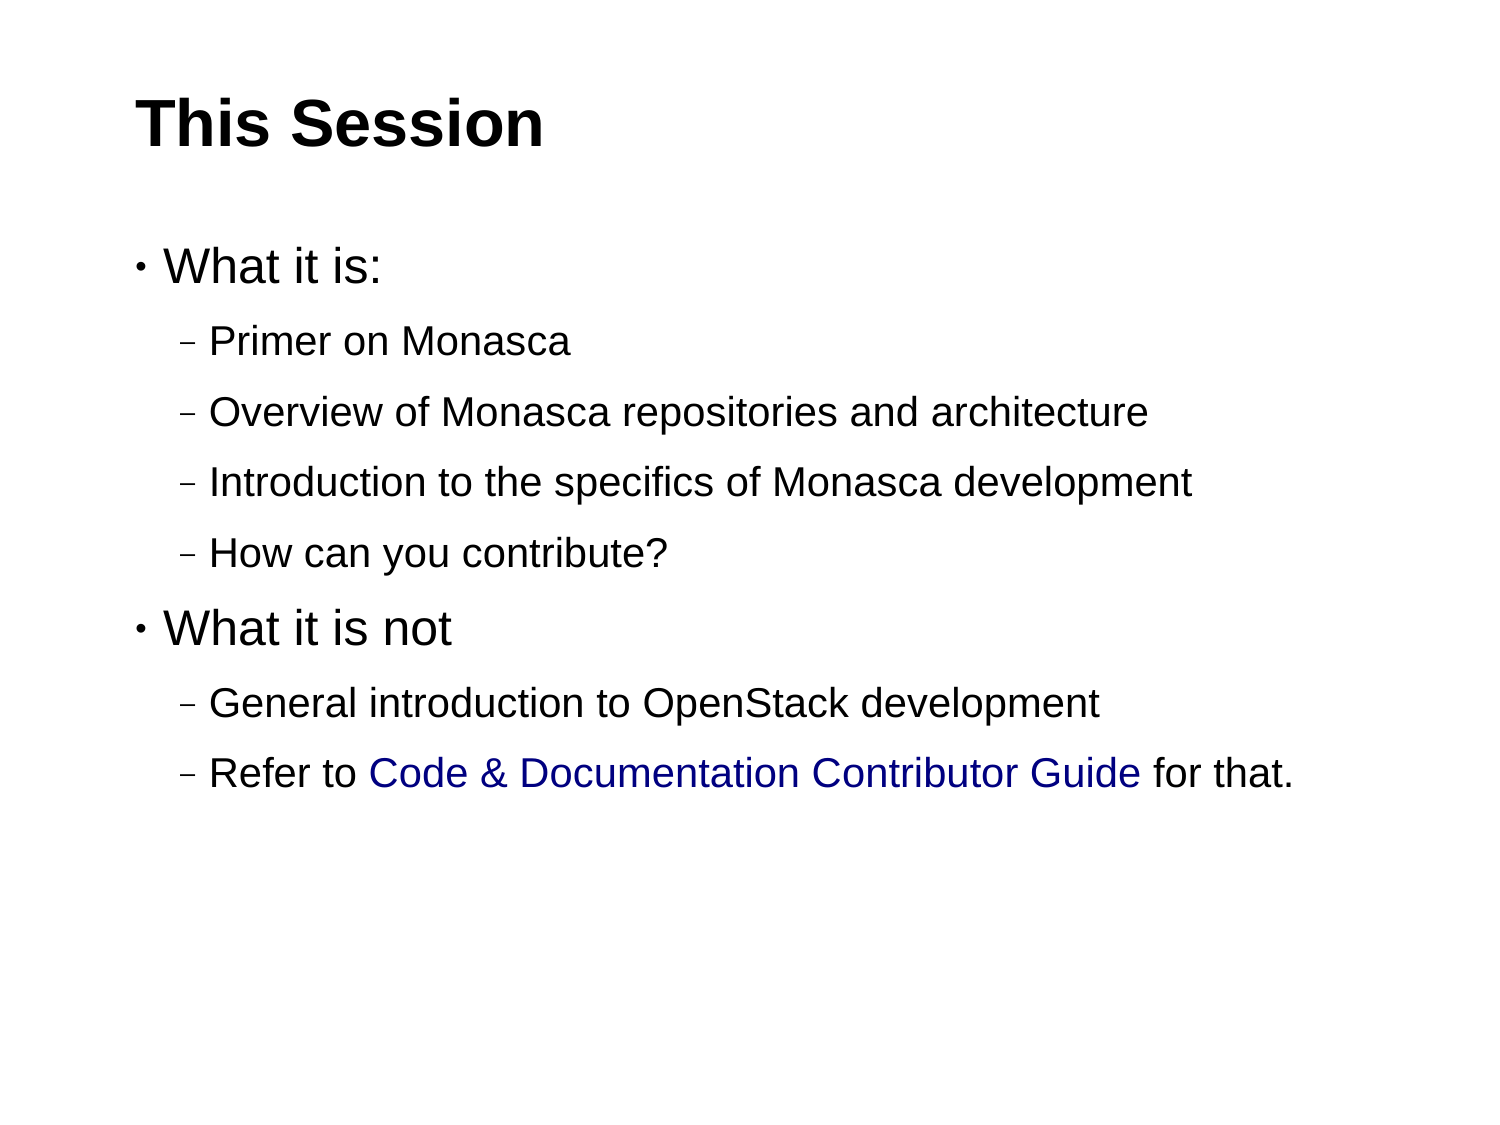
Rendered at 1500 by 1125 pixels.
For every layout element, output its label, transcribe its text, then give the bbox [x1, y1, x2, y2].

title This Session [135, 41, 1372, 204]
list What it is: Primer on Monasca Overview of Monasca repositories and architecture Introduction to the specifics of Monasca development How can you contribute? What it is not General introduction to OpenStack development Refer to Code & Documentation Contributor Guide for that. [135, 238, 1372, 892]
